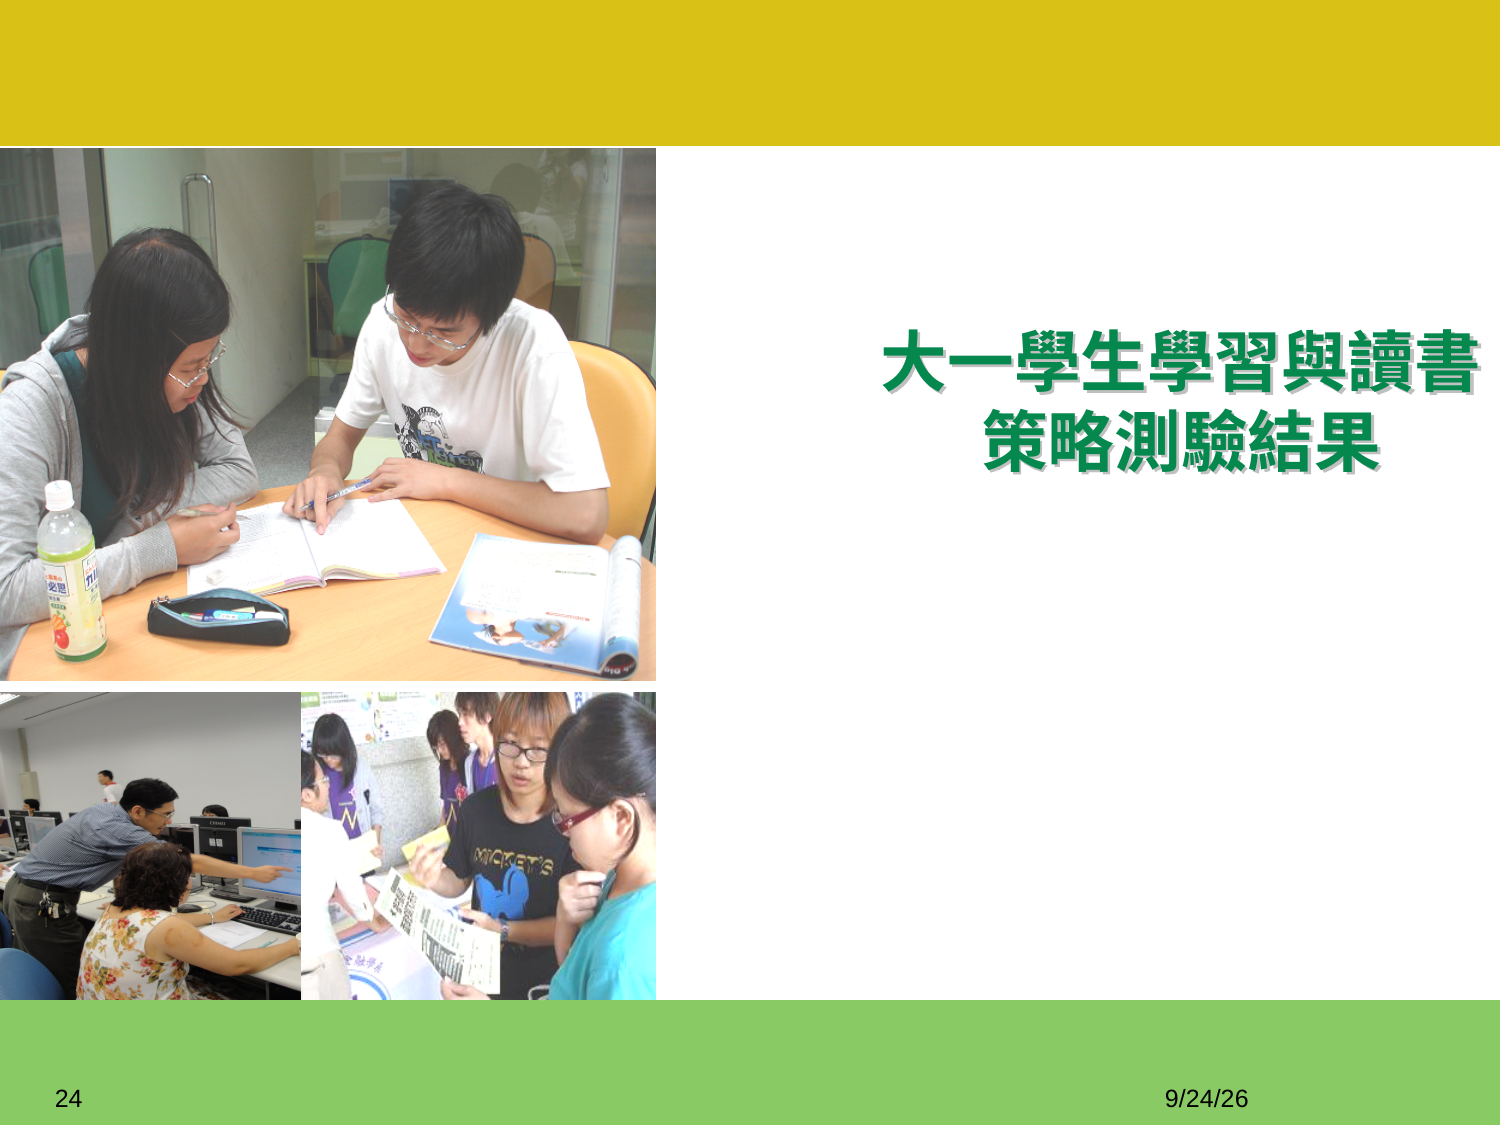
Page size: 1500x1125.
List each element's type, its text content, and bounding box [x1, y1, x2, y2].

text_box [37, 1074, 100, 1116]
title 大一學生學習與讀書策略測驗結果 [862, 312, 1500, 388]
text_box [1149, 1074, 1475, 1116]
